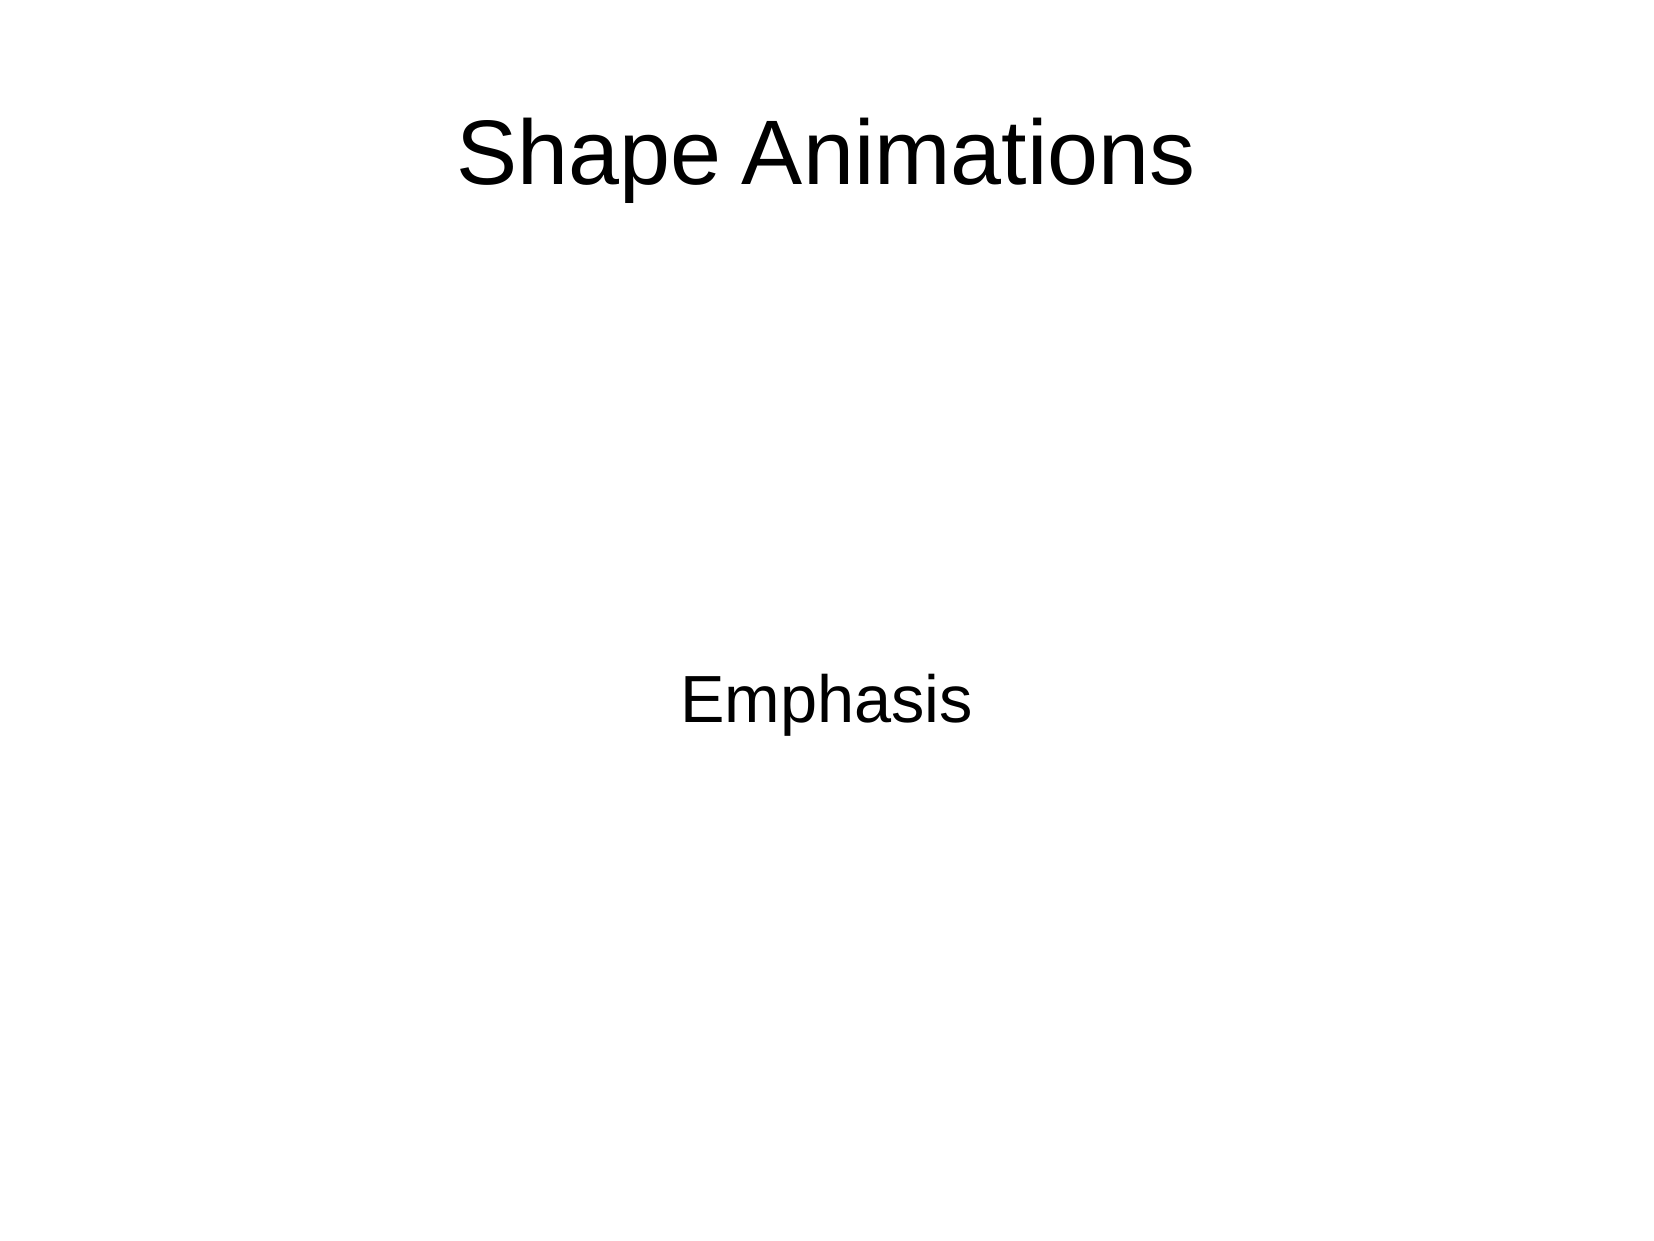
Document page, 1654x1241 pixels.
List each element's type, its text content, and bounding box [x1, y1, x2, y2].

title Shape Animations [82, 49, 1571, 257]
subtitle Emphasis [82, 290, 1571, 1109]
